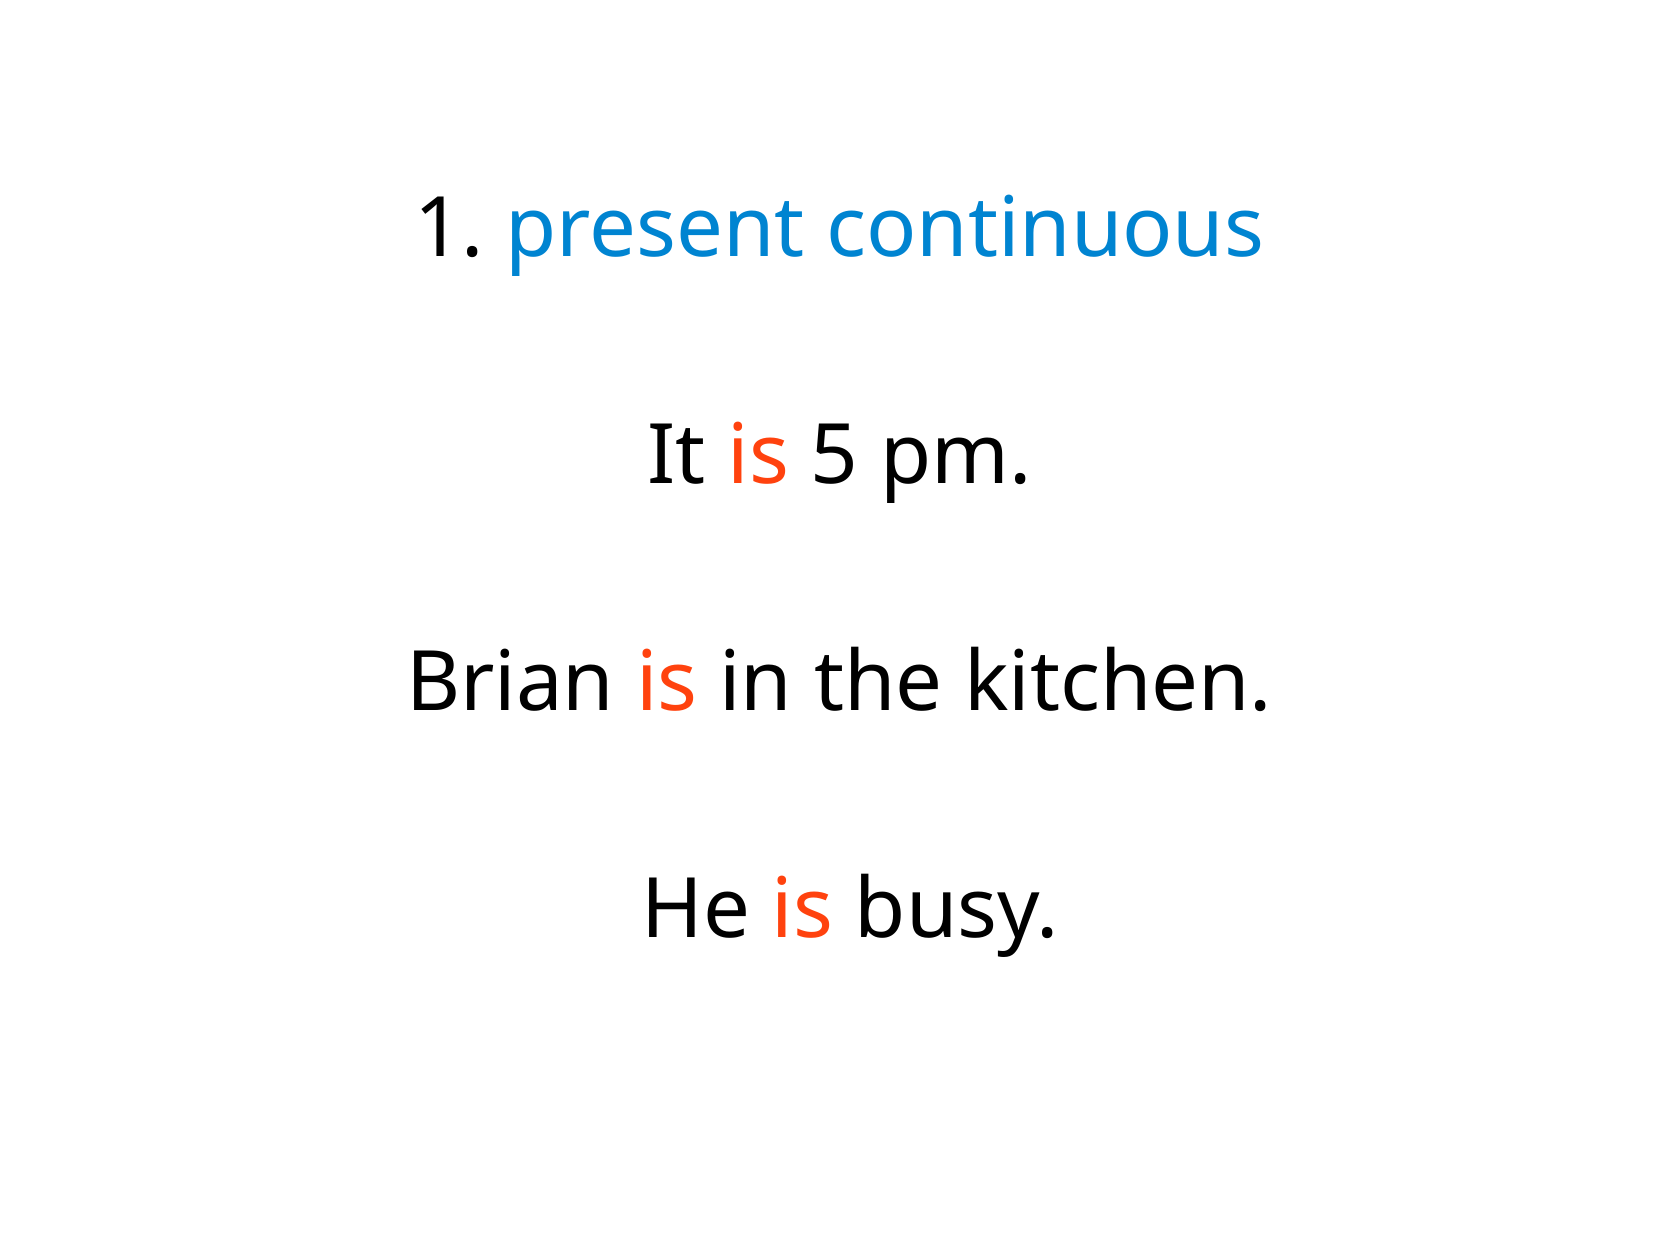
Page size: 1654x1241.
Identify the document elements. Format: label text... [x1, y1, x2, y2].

text_box 1. present continuous It is 5 pm. Brian is in the kitchen. He is busy. [59, 35, 1642, 1225]
